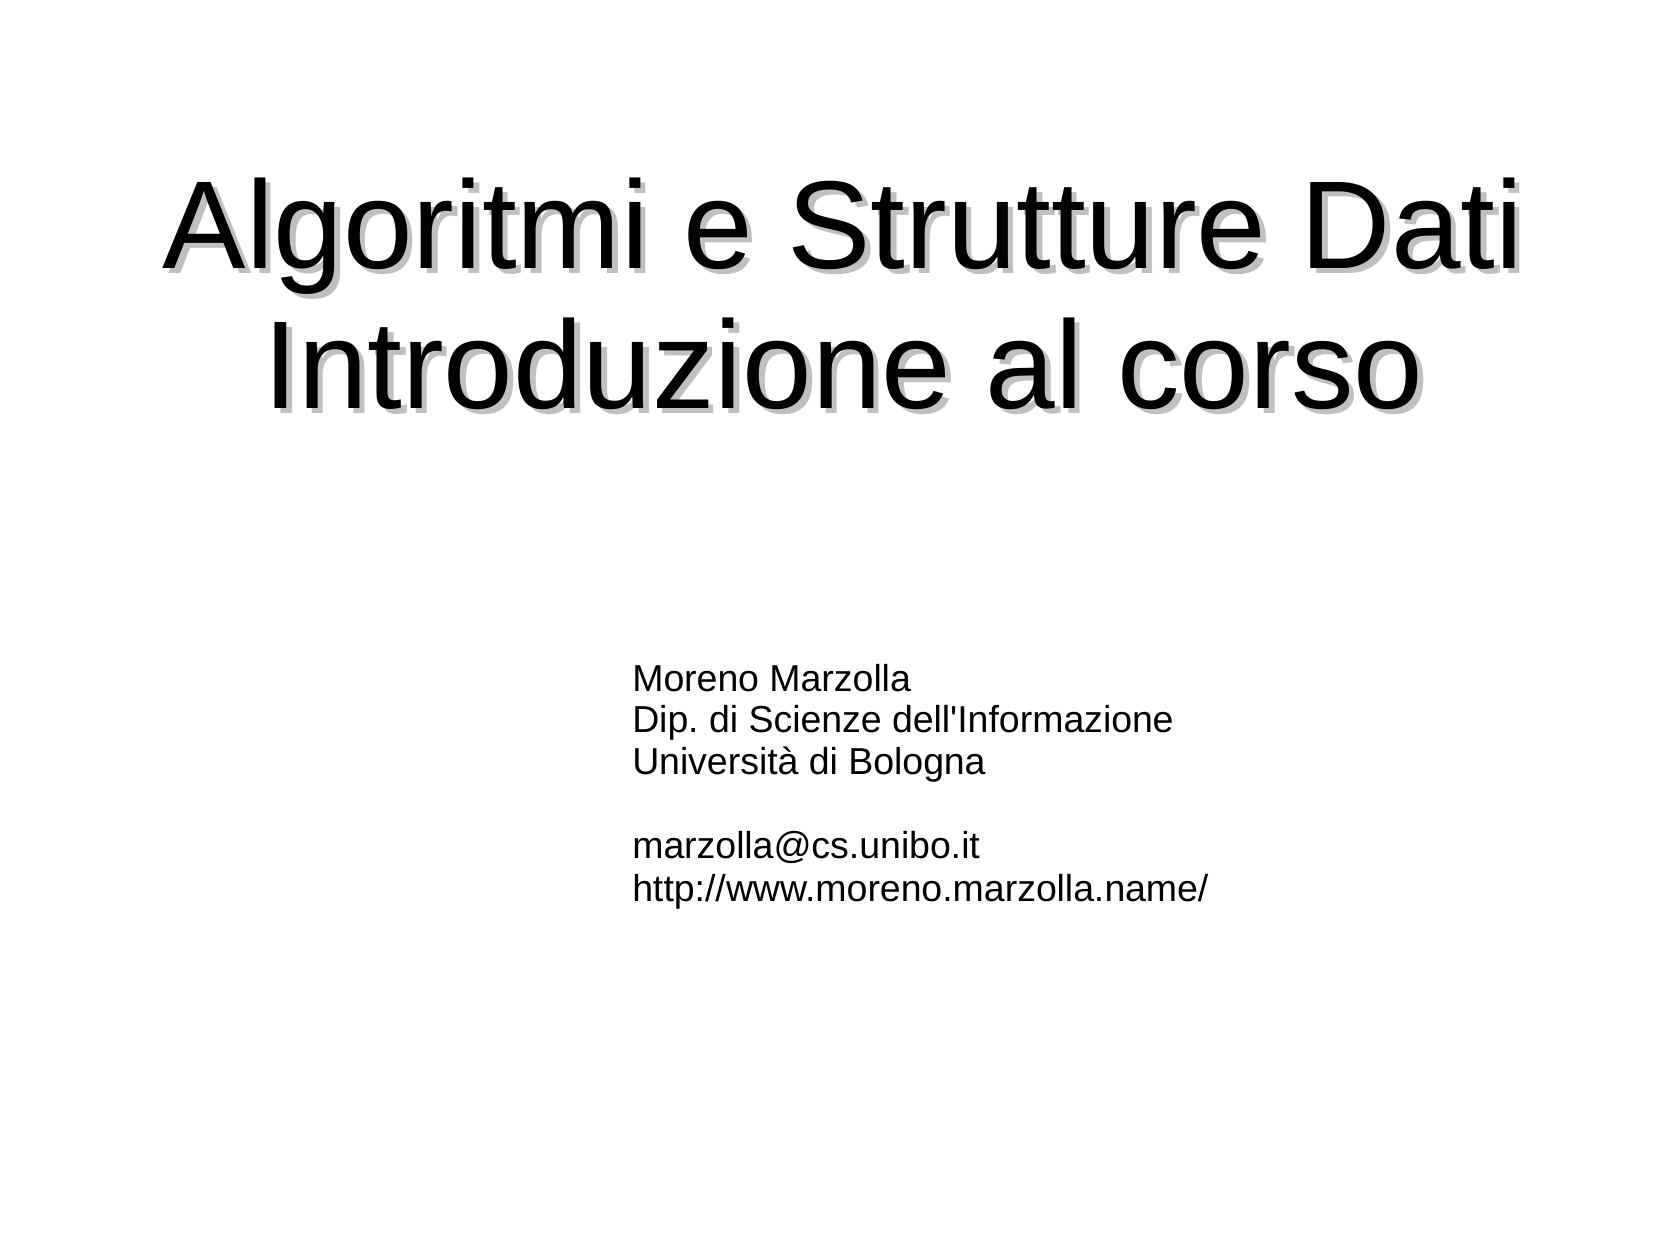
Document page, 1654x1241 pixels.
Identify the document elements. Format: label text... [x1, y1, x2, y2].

text_box Algoritmi e Strutture Dati Introduzione al corso [75, 147, 1613, 443]
text_box Moreno Marzolla Dip. di Scienze dell'Informazione Università di Bologna marzolla@cs.unibo.it http://www.moreno.marzolla.name/ [617, 649, 1388, 1003]
